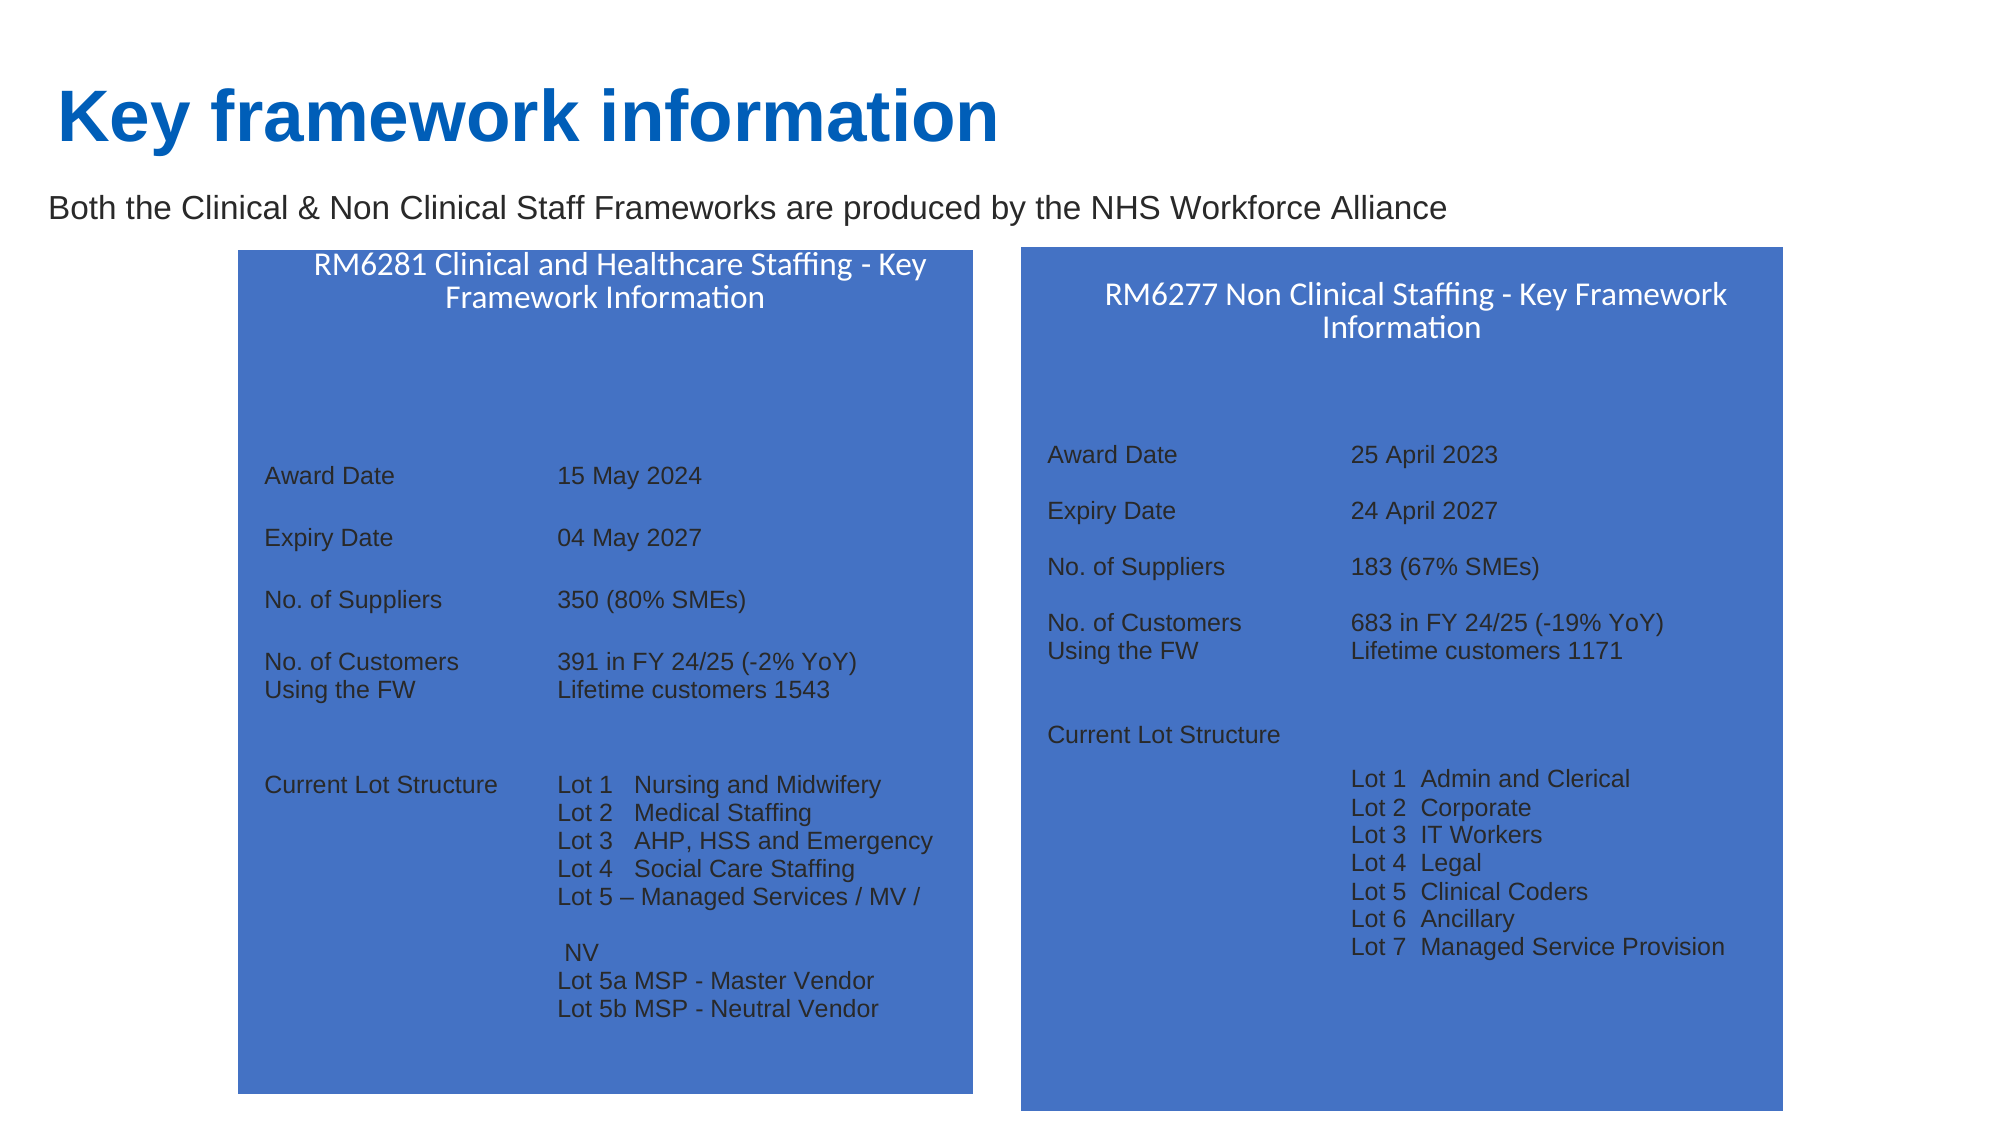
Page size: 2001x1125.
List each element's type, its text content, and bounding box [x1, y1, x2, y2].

table_cell Expiry Date [1021, 469, 1324, 525]
title Key framework information [56, 68, 1836, 171]
table_cell 350 (80% SMEs) [531, 558, 973, 620]
text_box Both the Clinical & Non Clinical Staff Frameworks are produced by the NHS Workforce Alliance [13, 171, 1958, 297]
table_cell 25 April 2023 [1324, 413, 1783, 469]
table_cell Lot 1 Nursing and Midwifery Lot 2 Medical Staffing Lot 3 AHP, HSS and Emergency Lot 4 Social Care Staffing Lot 5 – Managed Services / MV / NV Lot 5a MSP - Master Vendor Lot 5b MSP - Neutral Vendor [531, 715, 973, 1038]
table_cell Lot 1 Admin and Clerical Lot 2 Corporate Lot 3 IT Workers Lot 4 Legal Lot 5 Clinical Coders Lot 6 Ancillary Lot 7 Managed Service Provision [1324, 665, 1783, 961]
table_cell No. of Customers Using the FW [238, 620, 531, 715]
table_cell Award Date [238, 434, 531, 496]
table_cell No. of Suppliers [238, 558, 531, 620]
table_cell 683 in FY 24/25 (-19% YoY) Lifetime customers 1171 [1324, 581, 1783, 665]
table_cell [1021, 1061, 1324, 1111]
table_cell [1021, 961, 1324, 1011]
table_cell [1324, 961, 1783, 1011]
table_header RM6281 Clinical and Healthcare Staffing - Key Framework Information [238, 250, 973, 434]
table_cell [531, 1038, 973, 1094]
table_cell Current Lot Structure [238, 715, 531, 1038]
table_cell [1324, 1061, 1783, 1111]
table_cell 183 (67% SMEs) [1324, 525, 1783, 581]
table_cell [1021, 1011, 1324, 1061]
table_cell No. of Customers Using the FW [1021, 581, 1324, 665]
table_cell 391 in FY 24/25 (-2% YoY) Lifetime customers 1543 [531, 620, 973, 715]
table_cell 15 May 2024 [531, 434, 973, 496]
table_cell Award Date [1021, 413, 1324, 469]
table_cell 24 April 2027 [1324, 469, 1783, 525]
table_cell No. of Suppliers [1021, 525, 1324, 581]
table_cell Current Lot Structure [1021, 665, 1324, 961]
table_cell 04 May 2027 [531, 496, 973, 558]
table_cell [238, 1038, 531, 1094]
table_header RM6277 Non Clinical Staffing - Key Framework Information [1021, 247, 1783, 413]
table_cell [1324, 1011, 1783, 1061]
table_cell Expiry Date [238, 496, 531, 558]
